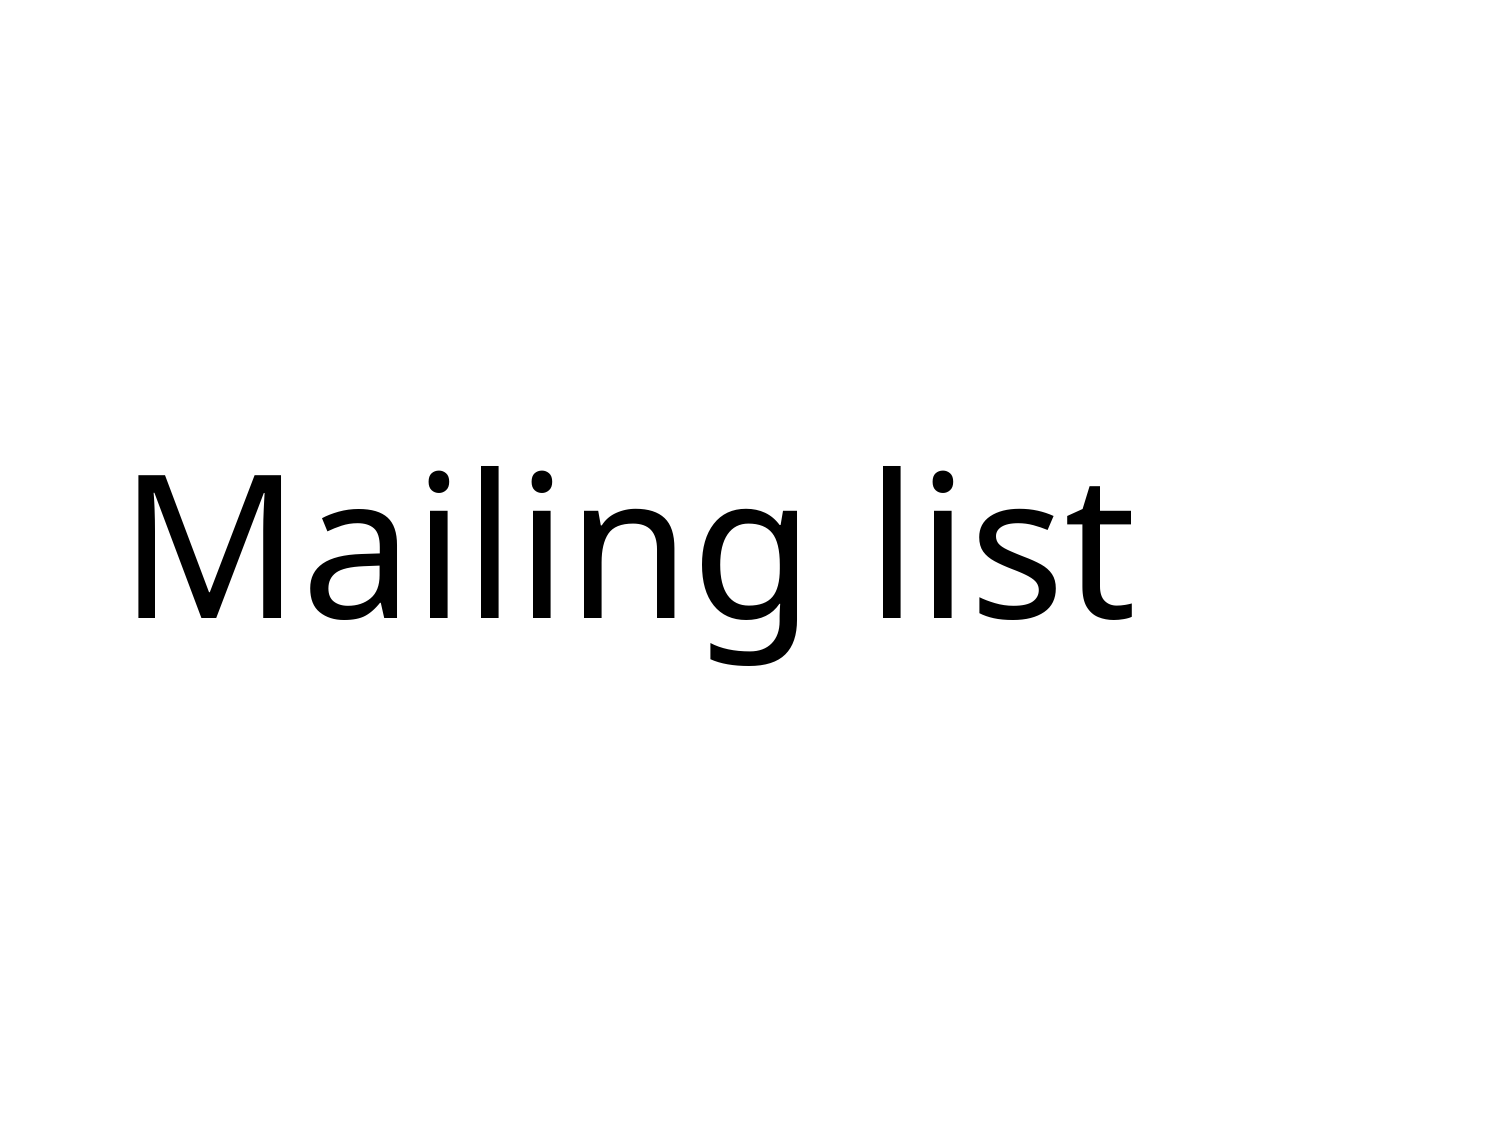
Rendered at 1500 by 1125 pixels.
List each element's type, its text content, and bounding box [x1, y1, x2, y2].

text_box Mailing list [105, 397, 1447, 665]
